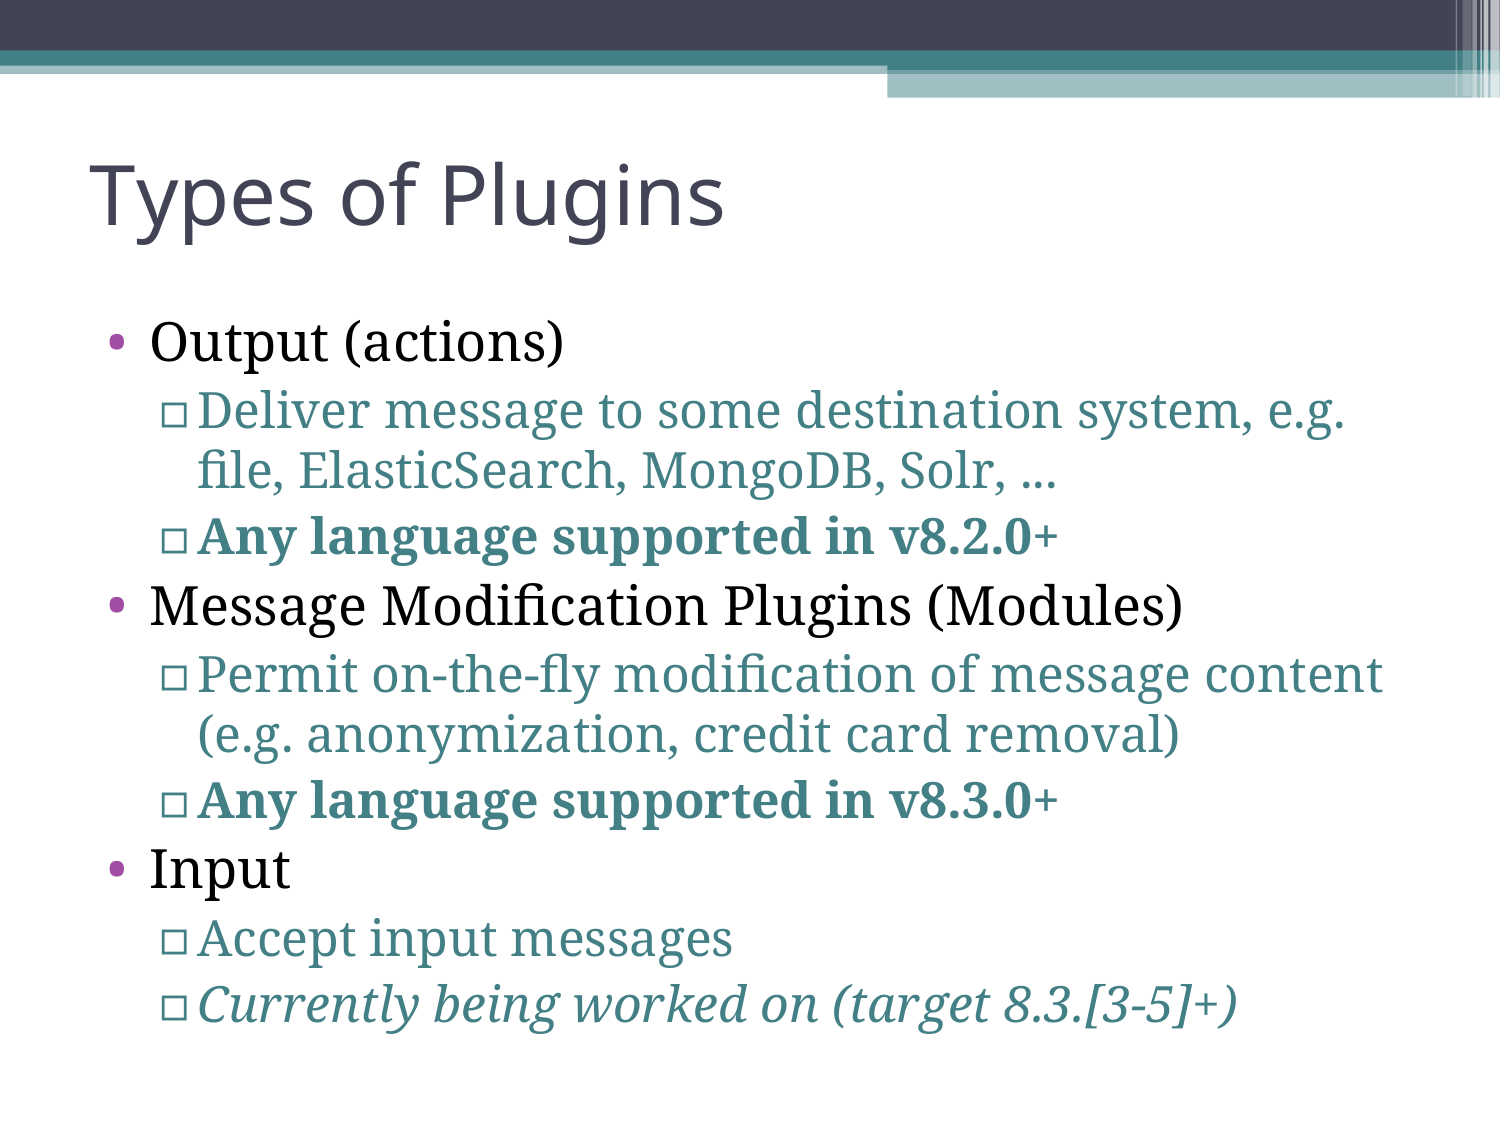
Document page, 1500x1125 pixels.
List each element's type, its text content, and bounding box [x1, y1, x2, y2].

list Output (actions) Deliver message to some destination system, e.g. file, ElasticSearch, MongoDB, Solr, ... Any language supported in v8.2.0+ Message Modification Plugins (Modules) Permit on-the-fly modification of message content (e.g. anonymization, credit card removal) Any language supported in v8.3.0+ Input Accept input messages Currently being worked on (target 8.3.[3-5]+) [75, 299, 1426, 1100]
title Types of Plugins [75, 84, 1426, 299]
